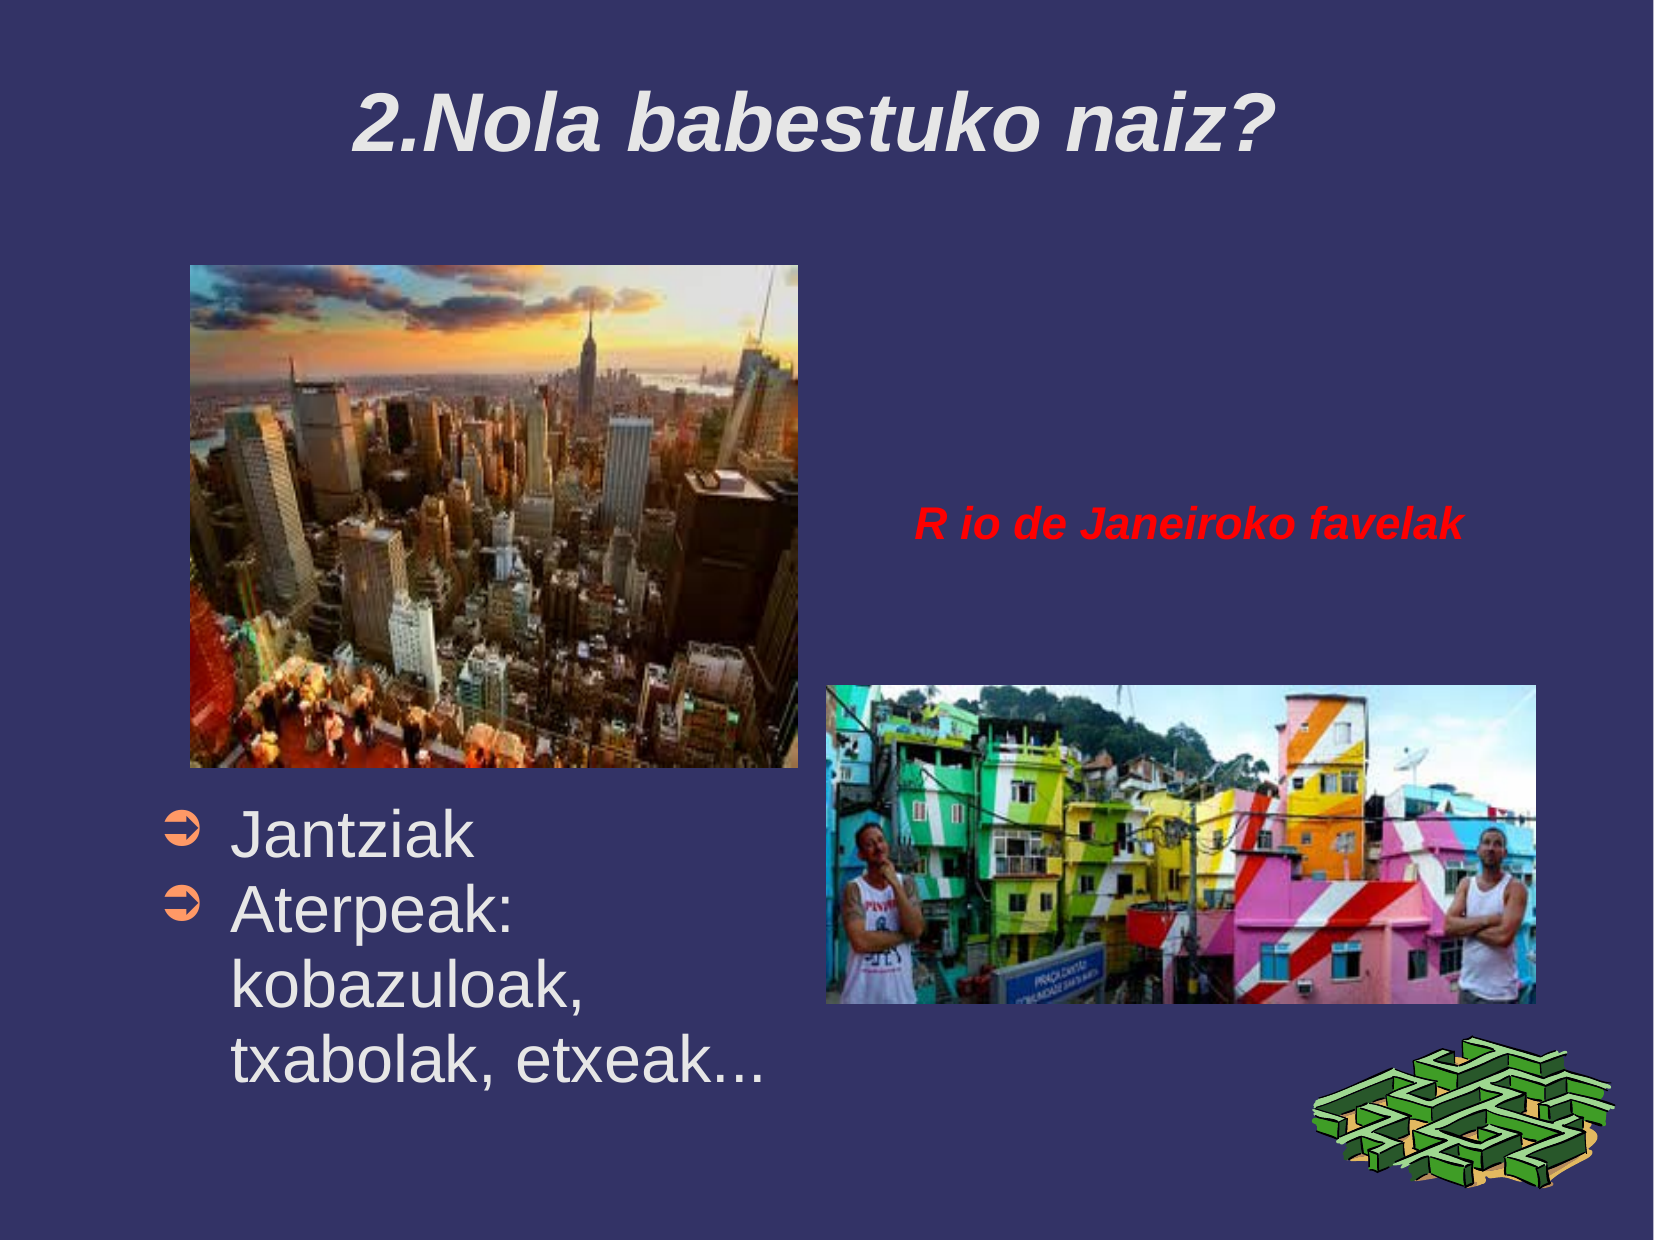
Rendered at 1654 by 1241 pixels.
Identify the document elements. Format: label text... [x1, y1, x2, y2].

title R io de Janeiroko favelak [885, 427, 1506, 621]
picture [190, 265, 798, 768]
title 2.Nola babestuko naiz? [121, 26, 1534, 219]
list Jantziak Aterpeak: kobazuloak, txabolak, etxeak... [147, 797, 768, 1152]
picture [826, 685, 1536, 1004]
